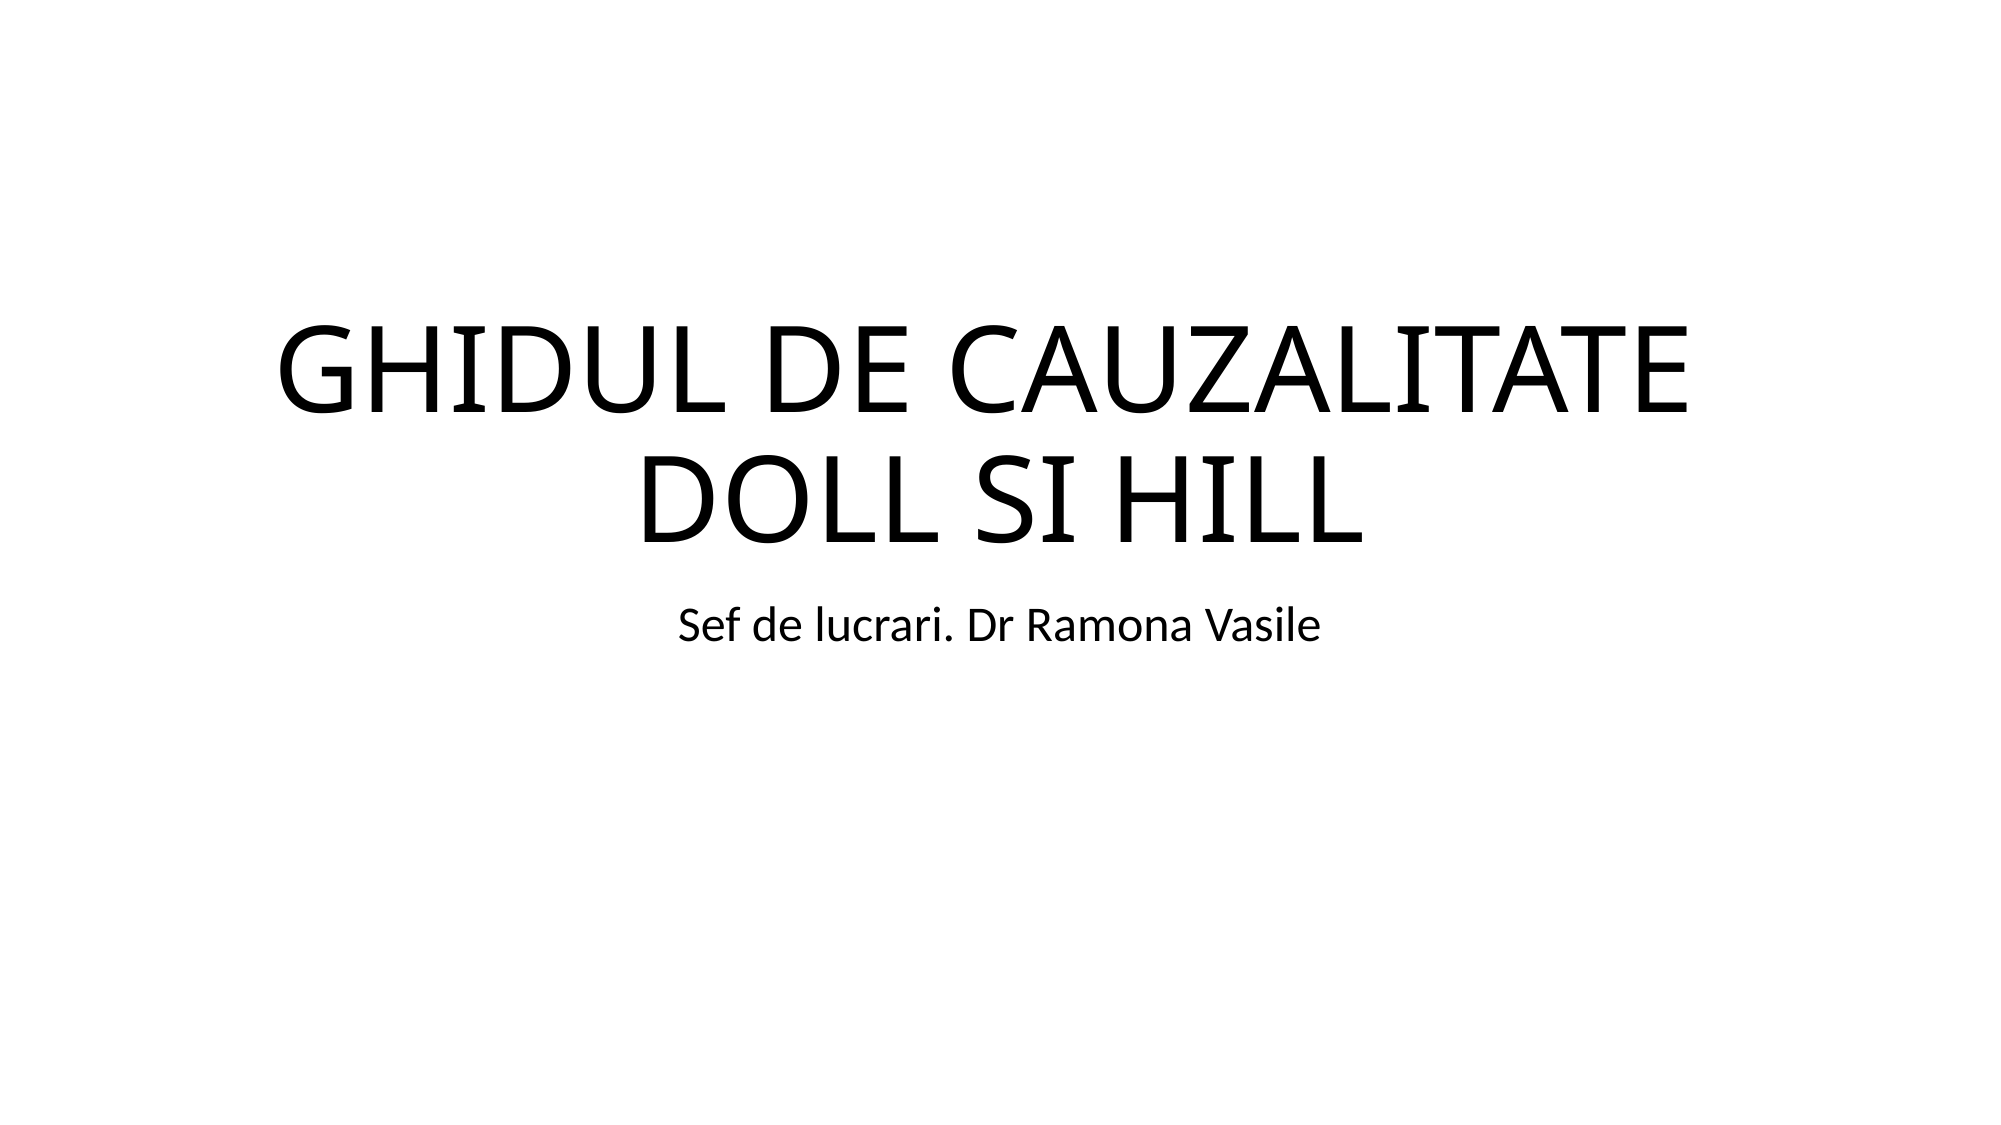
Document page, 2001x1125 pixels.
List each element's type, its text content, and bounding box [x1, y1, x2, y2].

subtitle Sef de lucrari. Dr Ramona Vasile [249, 590, 1750, 863]
title GHIDUL DE CAUZALITATE DOLL SI HILL [249, 184, 1750, 576]
